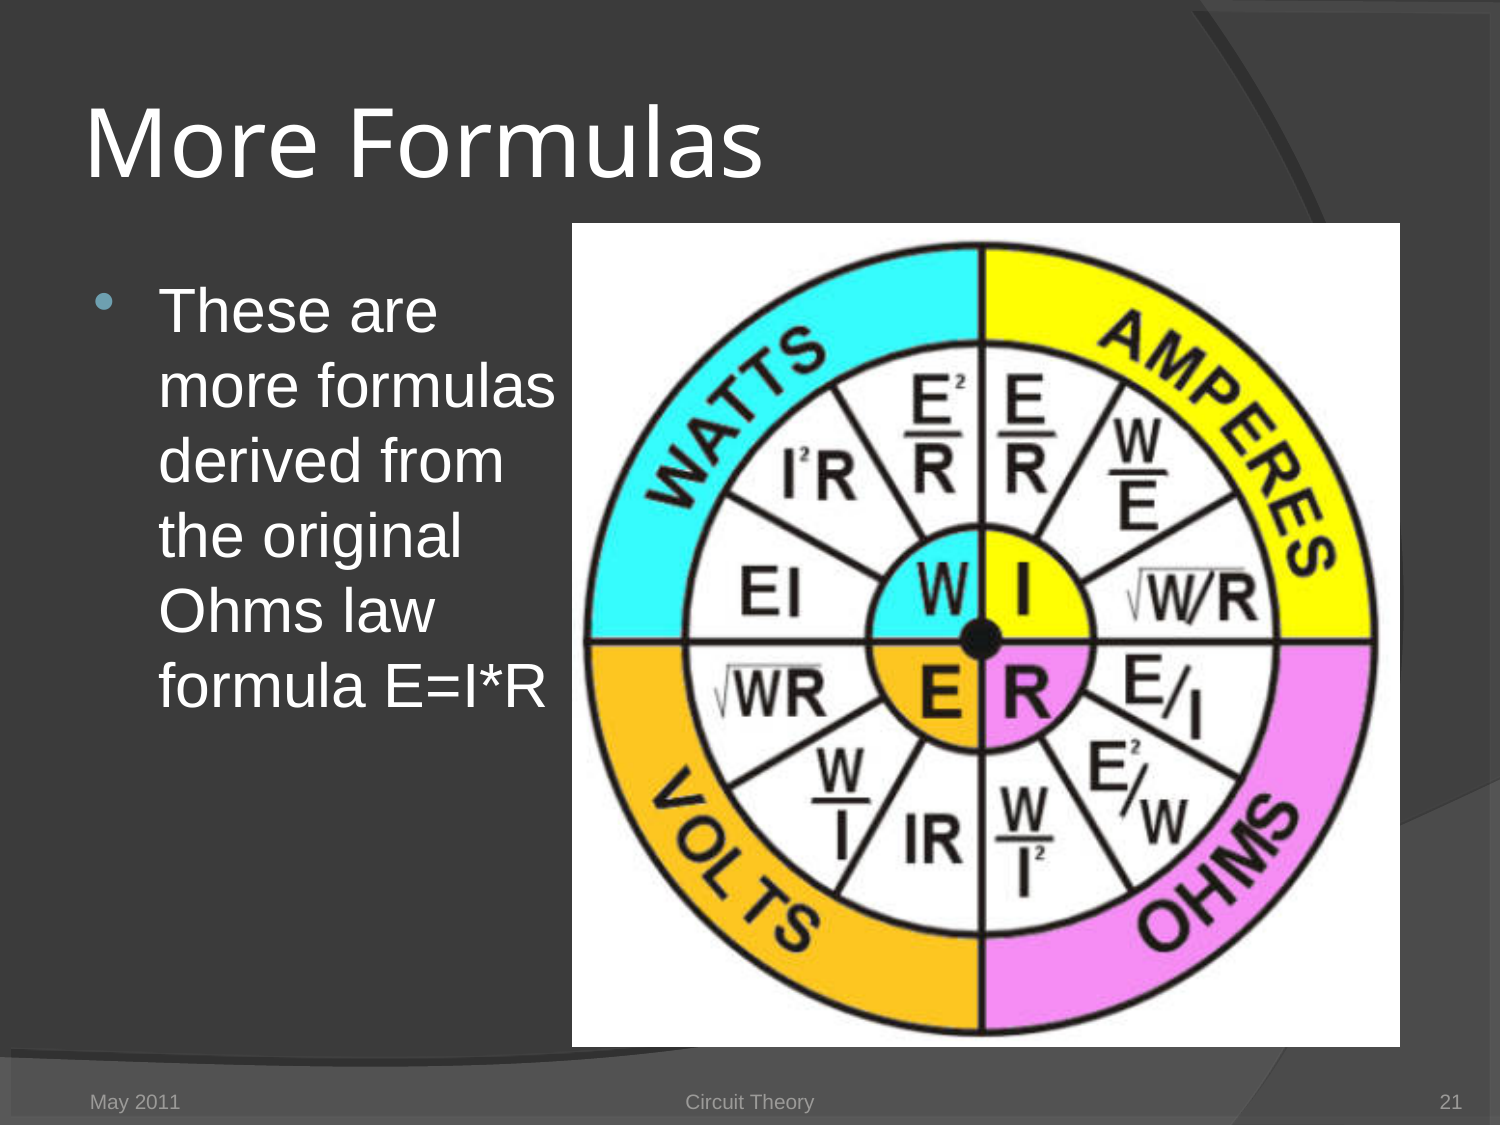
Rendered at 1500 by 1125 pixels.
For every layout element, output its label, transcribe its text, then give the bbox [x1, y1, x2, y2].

list These are more formulas derived from the original Ohms law formula E=I*R [74, 262, 572, 882]
picture [572, 223, 1400, 1047]
text_box <number> [1337, 1053, 1463, 1114]
text_box Circuit Theory [512, 1053, 988, 1114]
text_box May 2011 [74, 1053, 426, 1114]
title More Formulas [74, 45, 1300, 233]
